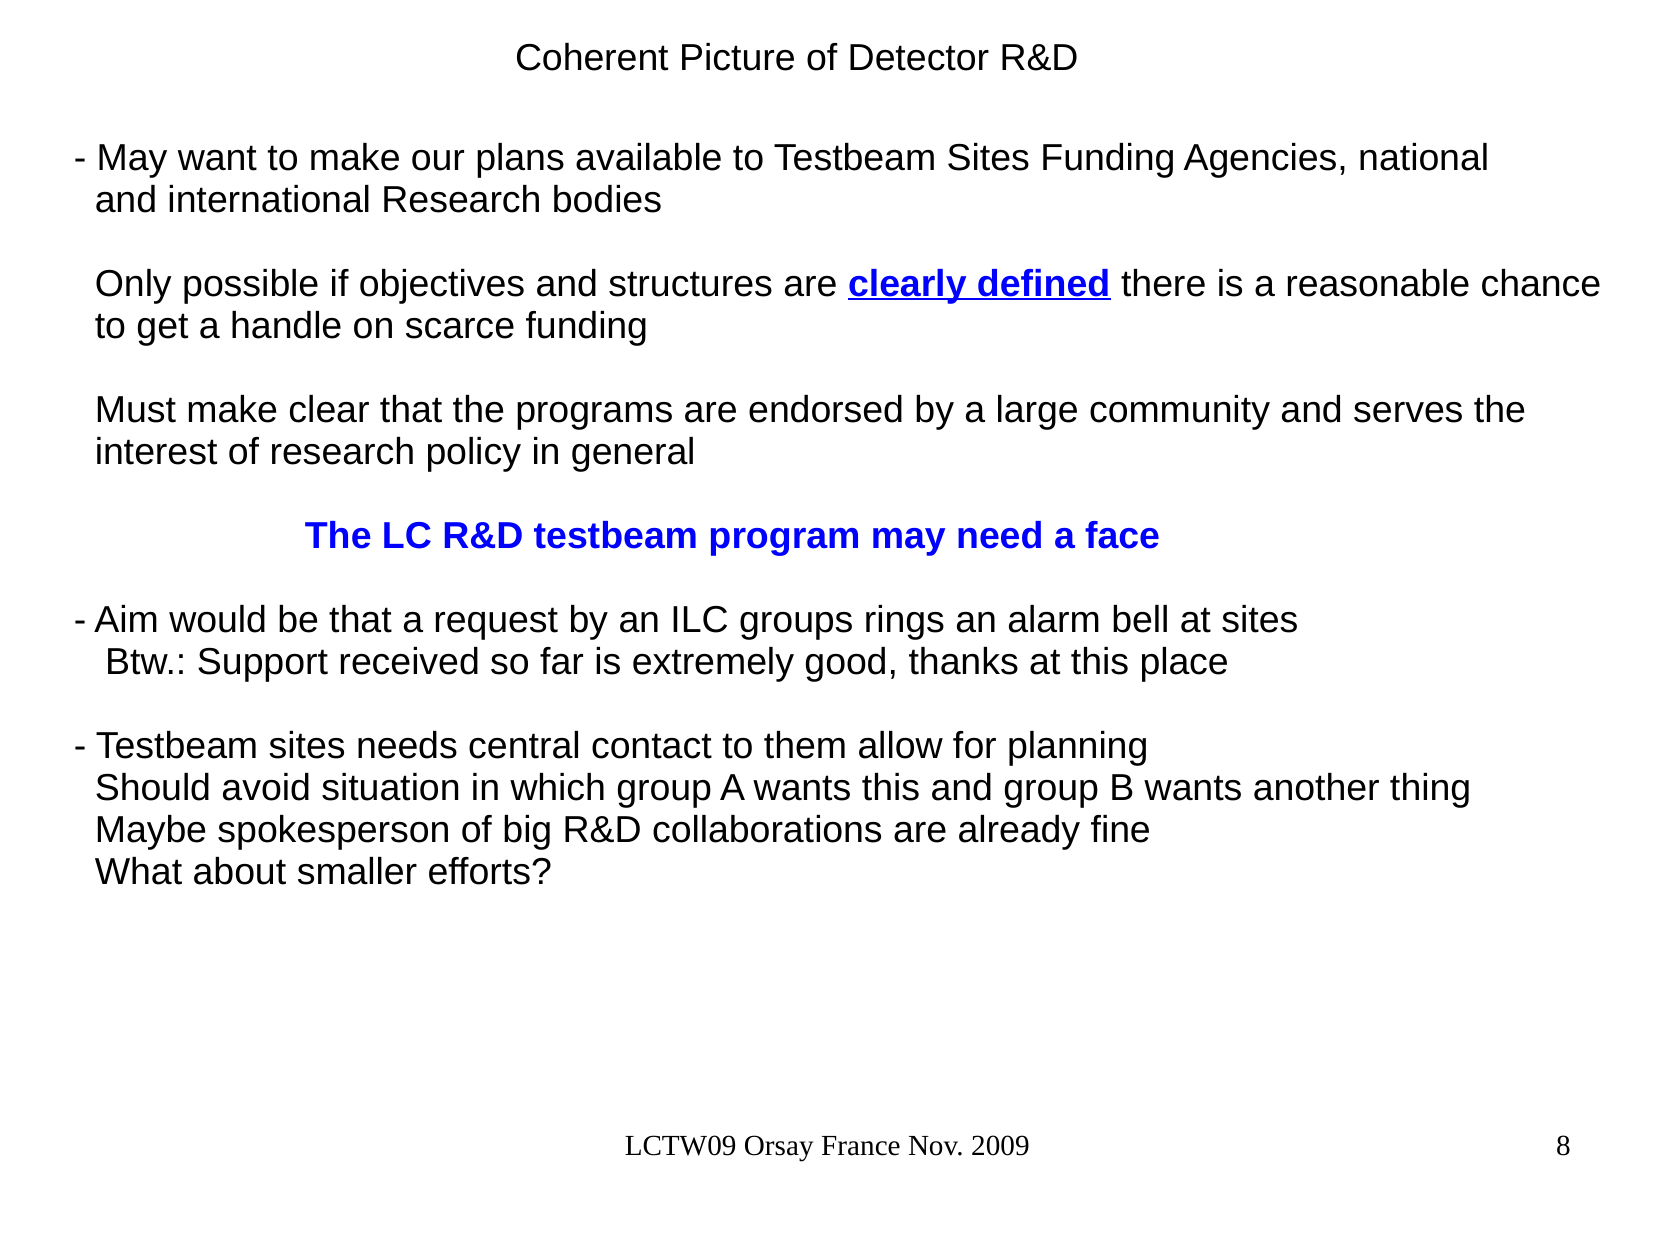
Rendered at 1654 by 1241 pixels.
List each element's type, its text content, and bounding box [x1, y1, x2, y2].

text_box Coherent Picture of Detector R&D [500, 29, 1093, 101]
text_box - May want to make our plans available to Testbeam Sites Funding Agencies, national and international Research bodies Only possible if objectives and structures are clearly defined there is a reasonable chance to get a handle on scarce funding Must make clear that the programs are endorsed by a large community and serves the interest of research policy in general The LC R&D testbeam program may need a face - Aim would be that a request by an ILC groups rings an alarm bell at sites Btw.: Support received so far is extremely good, thanks at this place - Testbeam sites needs central contact to them allow for planning Should avoid situation in which group A wants this and group B wants another thing Maybe spokesperson of big R&D collaborations are already fine What about smaller efforts? [59, 128, 1615, 1151]
